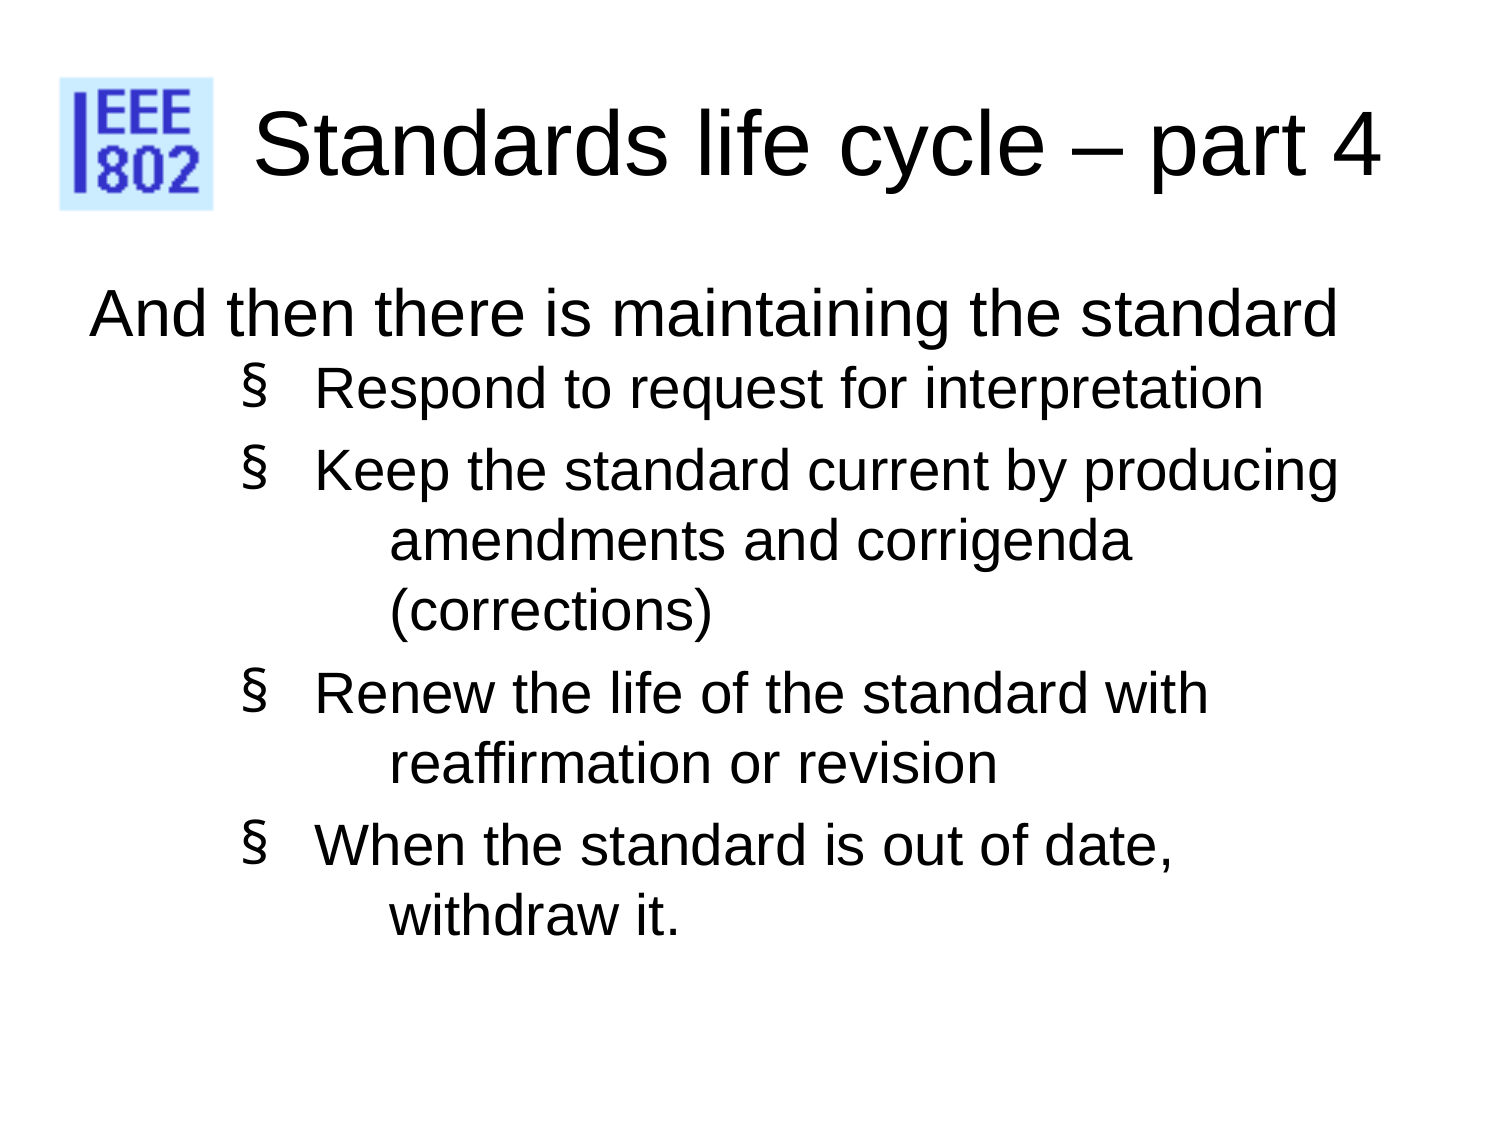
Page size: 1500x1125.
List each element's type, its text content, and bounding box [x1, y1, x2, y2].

text_box And then there is maintaining the standard Respond to request for interpretation Keep the standard current by producing amendments and corrigenda (corrections) Renew the life of the standard with reaffirmation or revision When the standard is out of date, withdraw it. [75, 262, 1425, 1005]
text_box Standards life cycle – part 4 [212, 45, 1425, 233]
